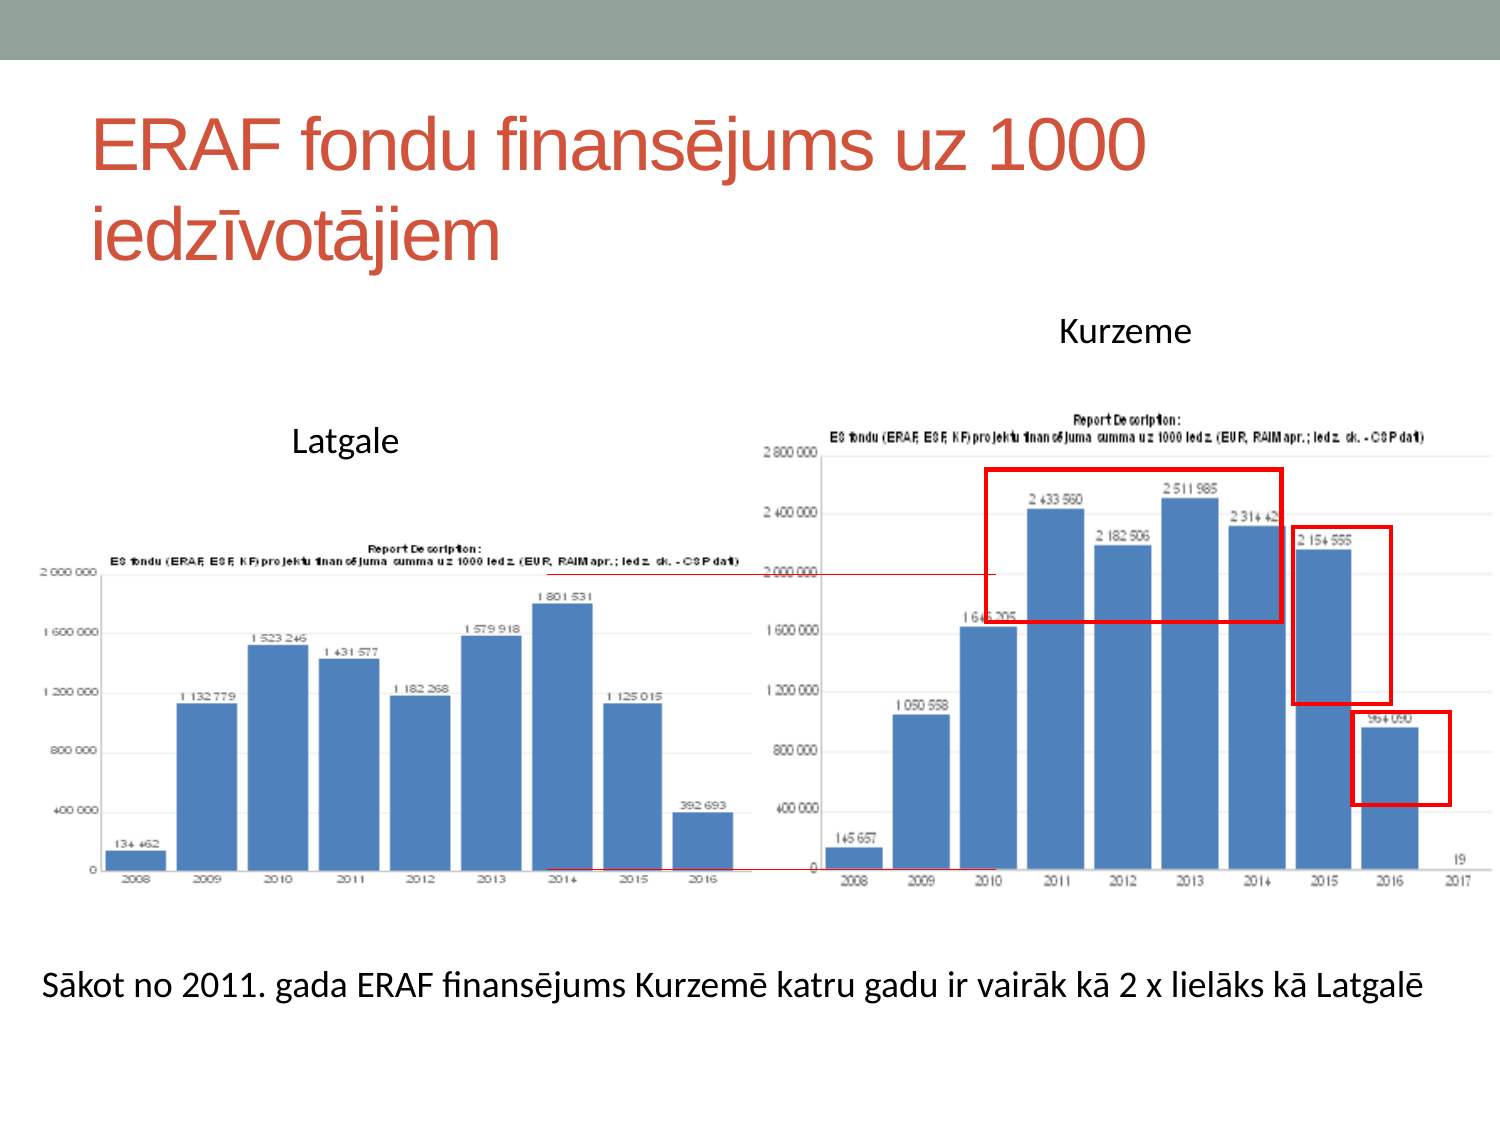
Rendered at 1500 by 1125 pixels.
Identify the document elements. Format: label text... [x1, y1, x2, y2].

text_box Sākot no 2011. gada ERAF finansējums Kurzemē katru gadu ir vairāk kā 2 x lielāks kā Latgalē [26, 952, 1483, 1059]
text_box Kurzeme [1044, 298, 1233, 360]
text_box Latgale [276, 408, 448, 470]
picture [26, 385, 1496, 953]
title ERAF fondu finansējums uz 1000 iedzīvotājiem [75, 87, 1426, 251]
